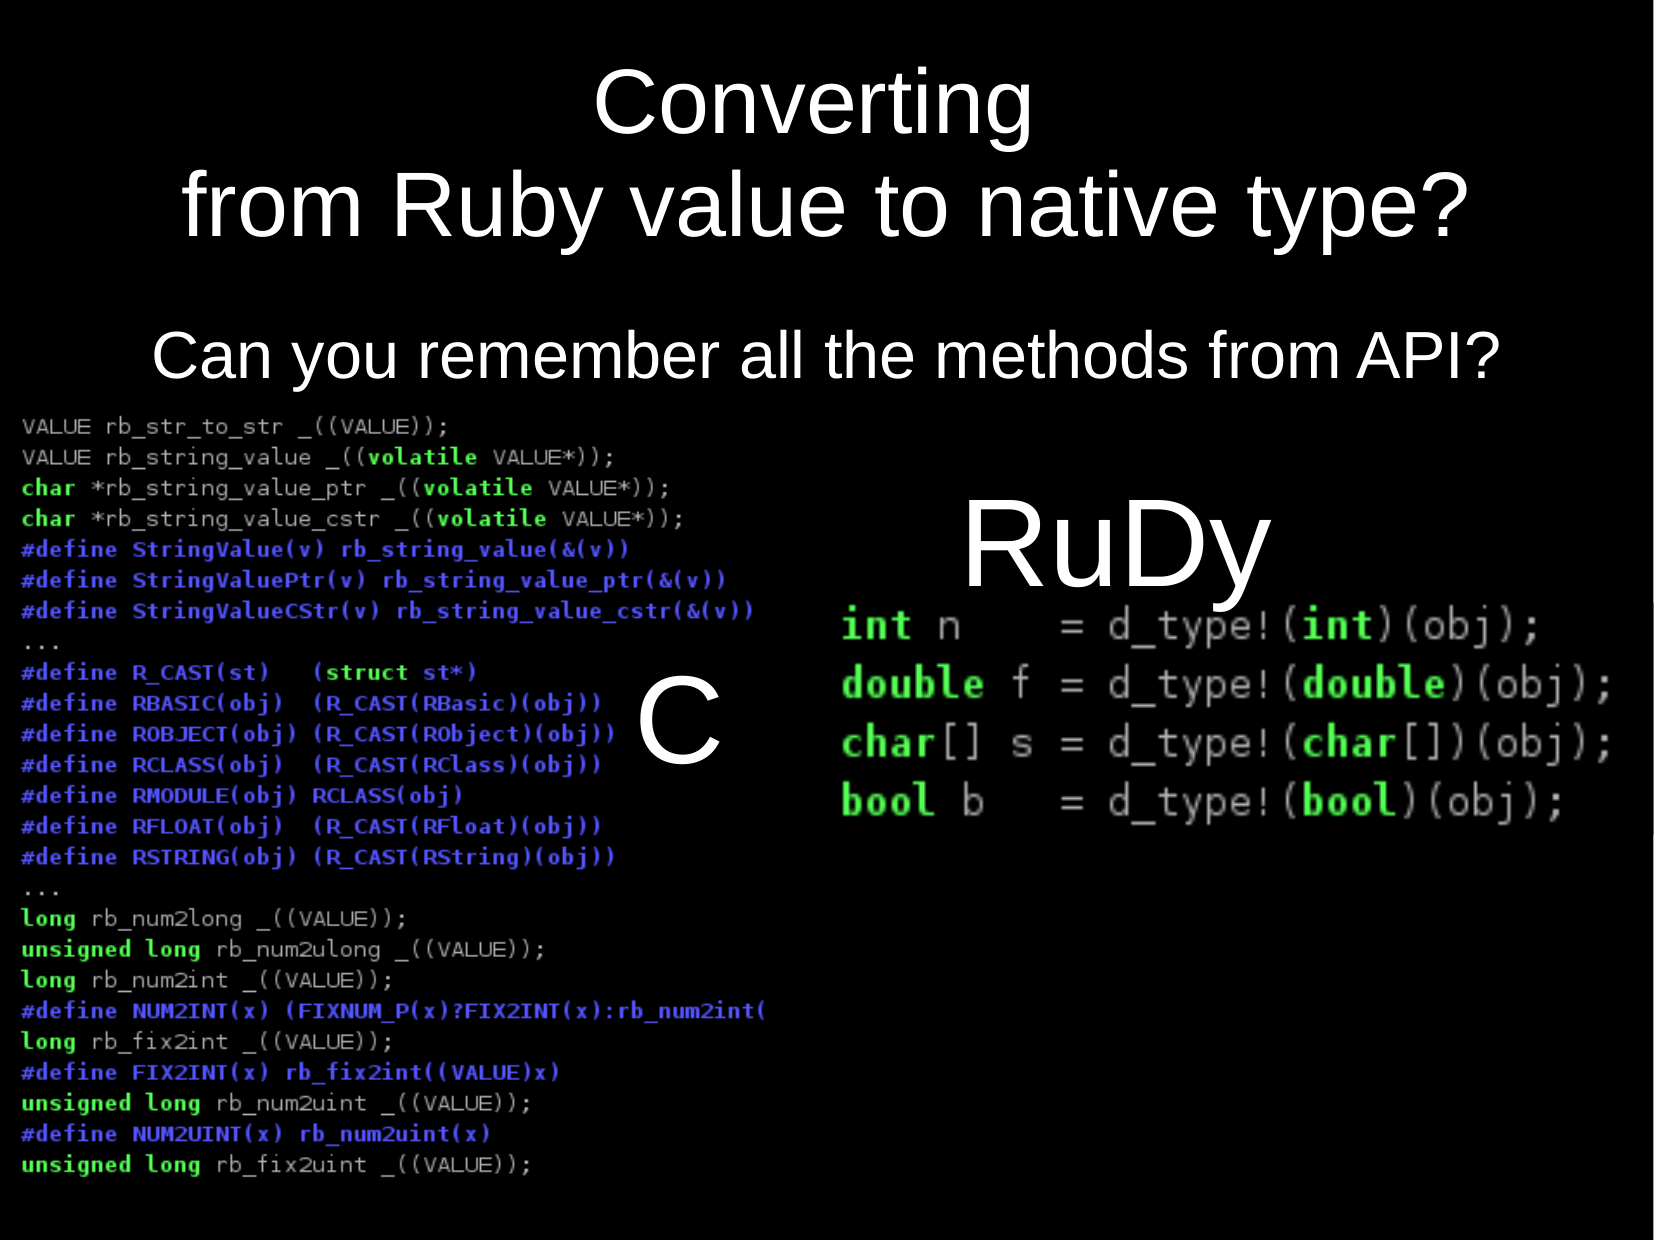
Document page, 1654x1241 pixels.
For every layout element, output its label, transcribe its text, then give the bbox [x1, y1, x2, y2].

picture [11, 413, 769, 1182]
text_box RuDy [944, 465, 1359, 621]
text_box C [620, 642, 739, 798]
subtitle Can you remember all the methods from API? [82, 297, 1571, 414]
picture [826, 603, 1654, 835]
title Converting from Ruby value to native type? [82, 49, 1571, 257]
